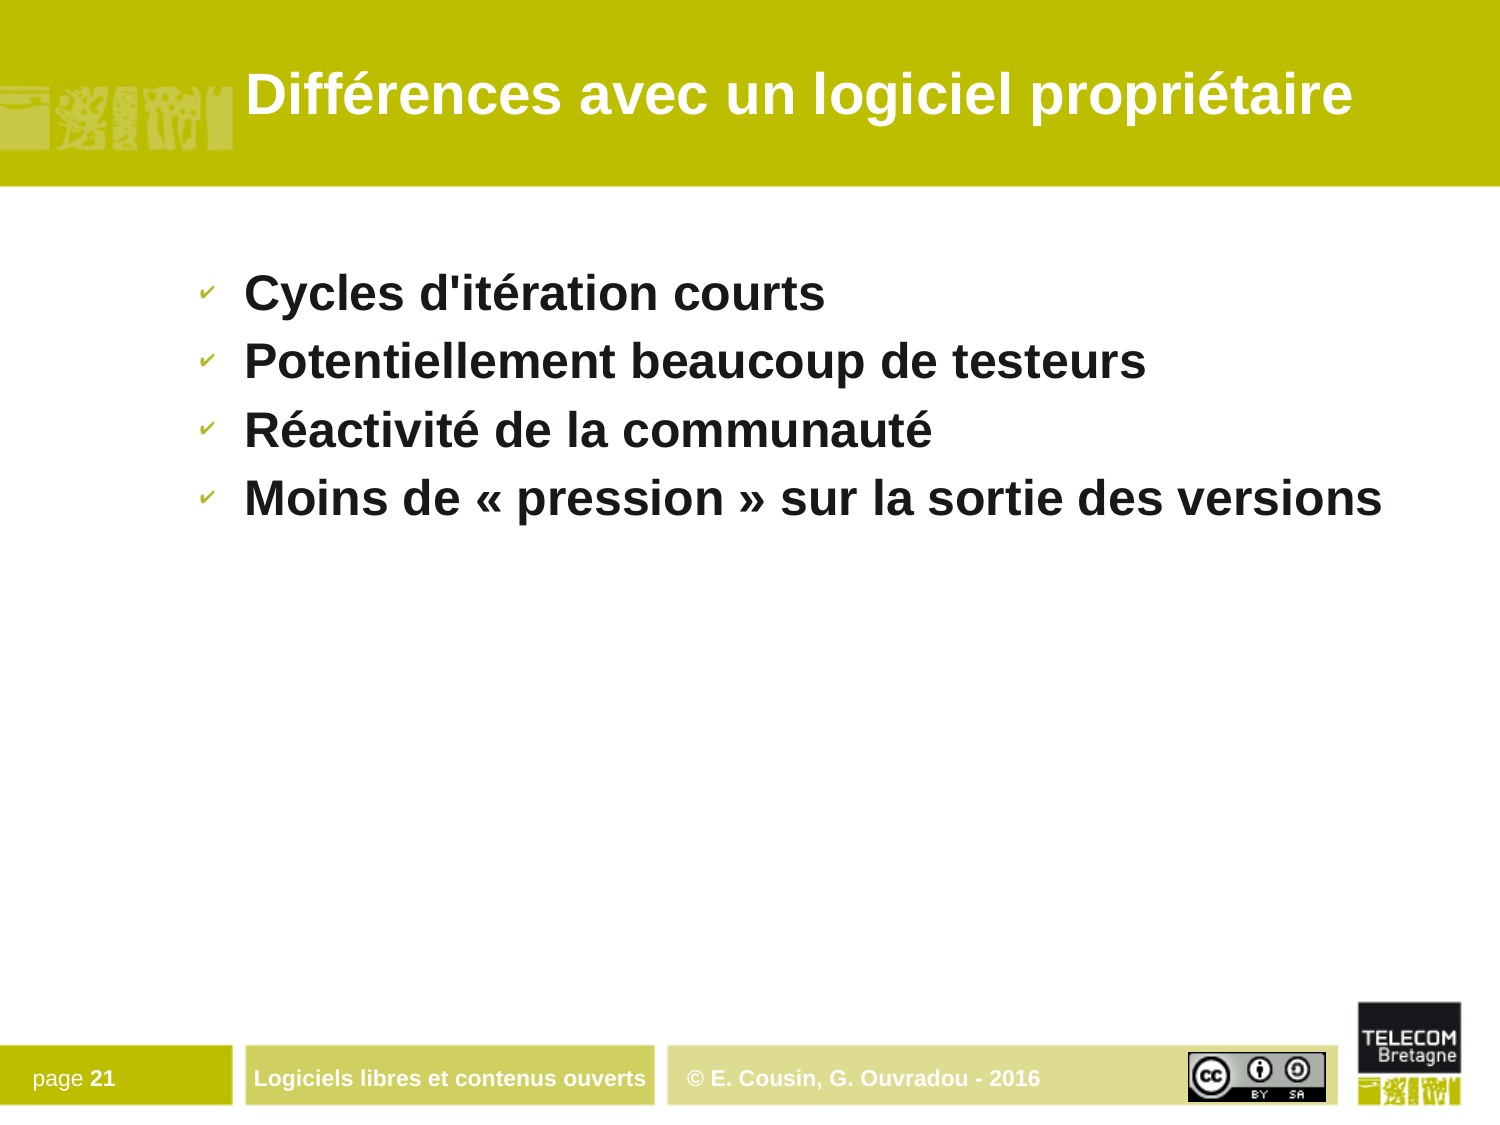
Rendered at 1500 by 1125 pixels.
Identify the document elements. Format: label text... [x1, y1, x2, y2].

picture [0, 0, 1500, 1125]
title Différences avec un logiciel propriétaire [245, 23, 1459, 166]
list Cycles d'itération courts Potentiellement beaucoup de testeurs Réactivité de la communauté Moins de « pression » sur la sortie des versions [200, 265, 1459, 1002]
